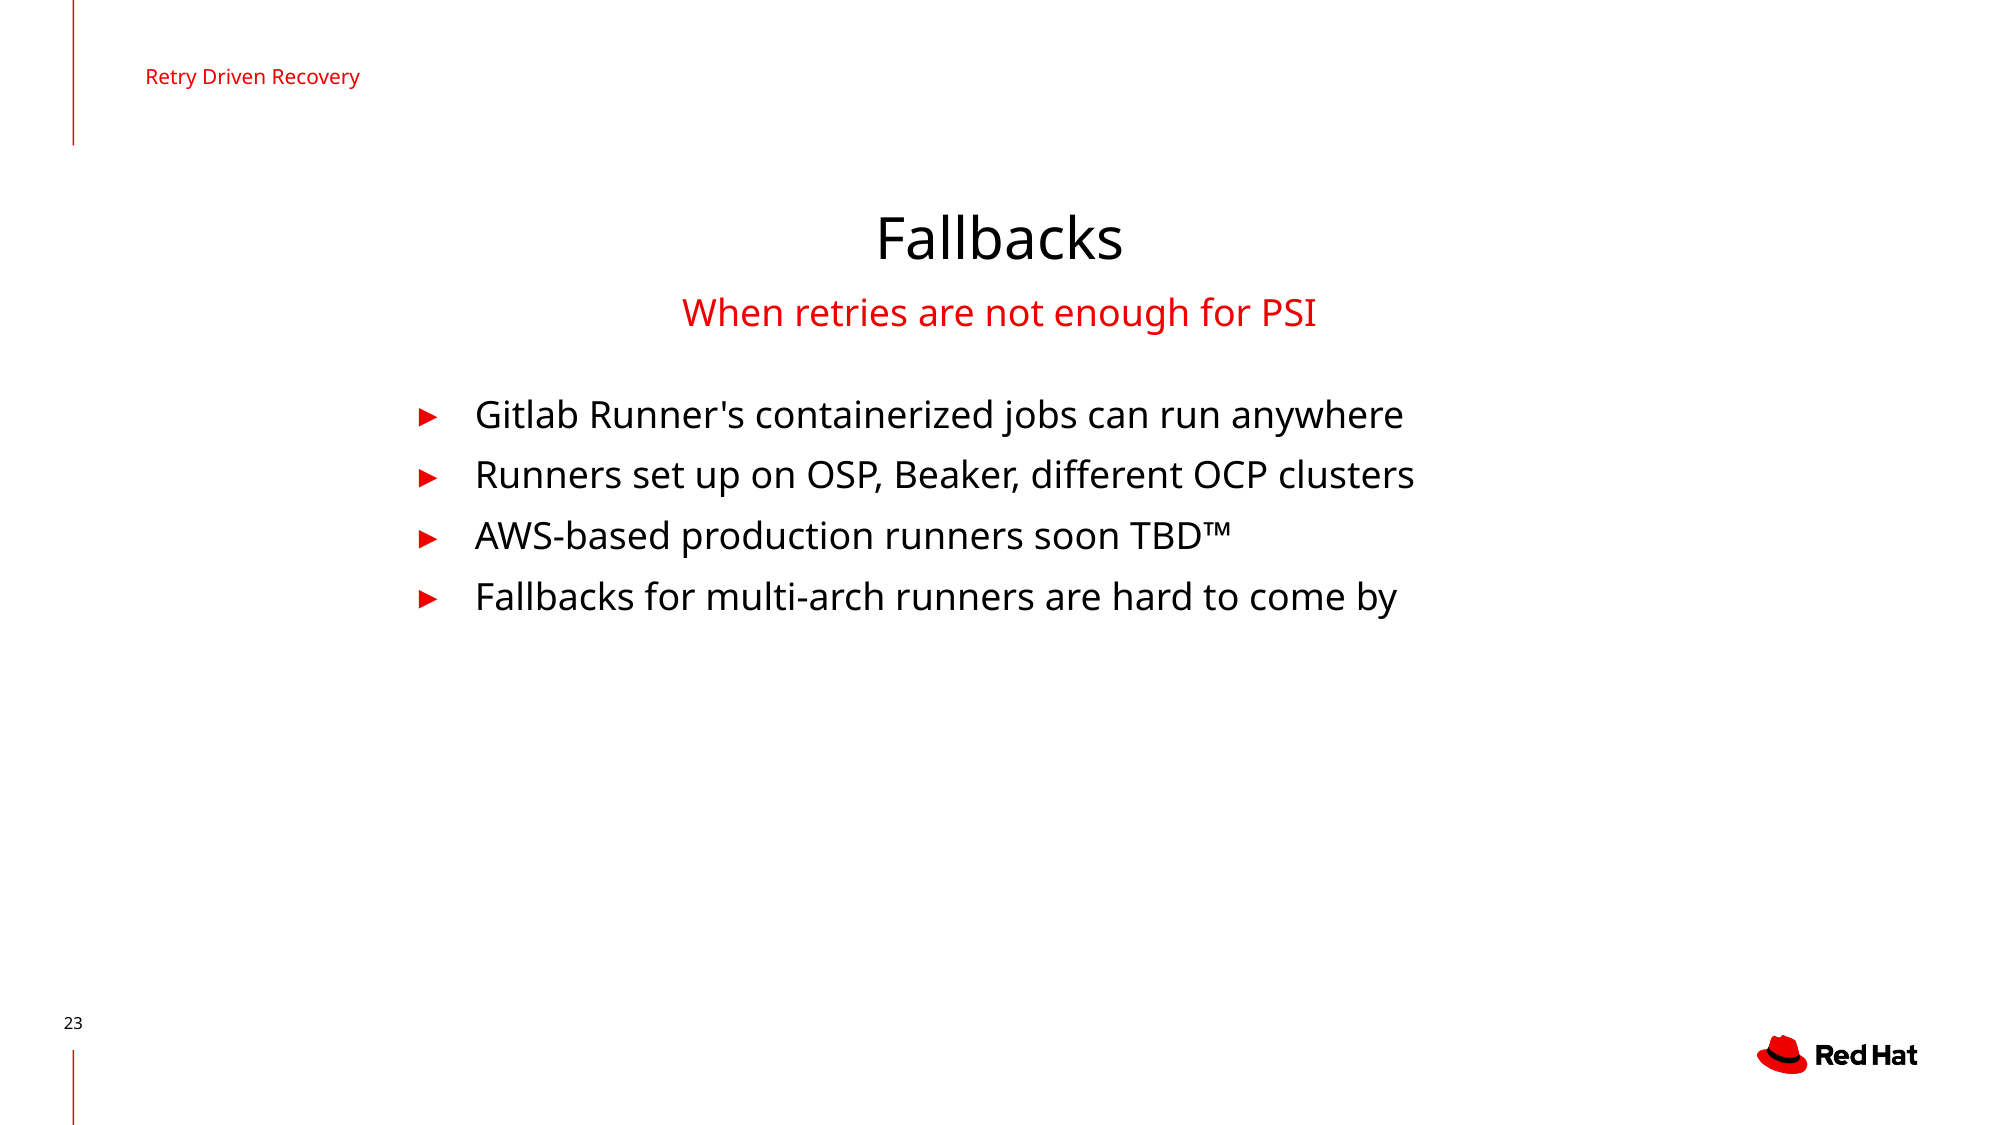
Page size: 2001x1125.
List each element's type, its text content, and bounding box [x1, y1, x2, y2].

list Gitlab Runner's containerized jobs can run anywhere Runners set up on OSP, Beaker, different OCP clusters AWS-based production runners soon TBD™ Fallbacks for multi-arch runners are hard to come by [399, 375, 1600, 975]
picture [1757, 1035, 1918, 1074]
slide_number <number> [13, 1012, 134, 1036]
subtitle Retry Driven Recovery [73, 9, 919, 143]
title Fallbacks [145, 180, 1855, 271]
subtitle When retries are not enough for PSI [145, 271, 1855, 320]
